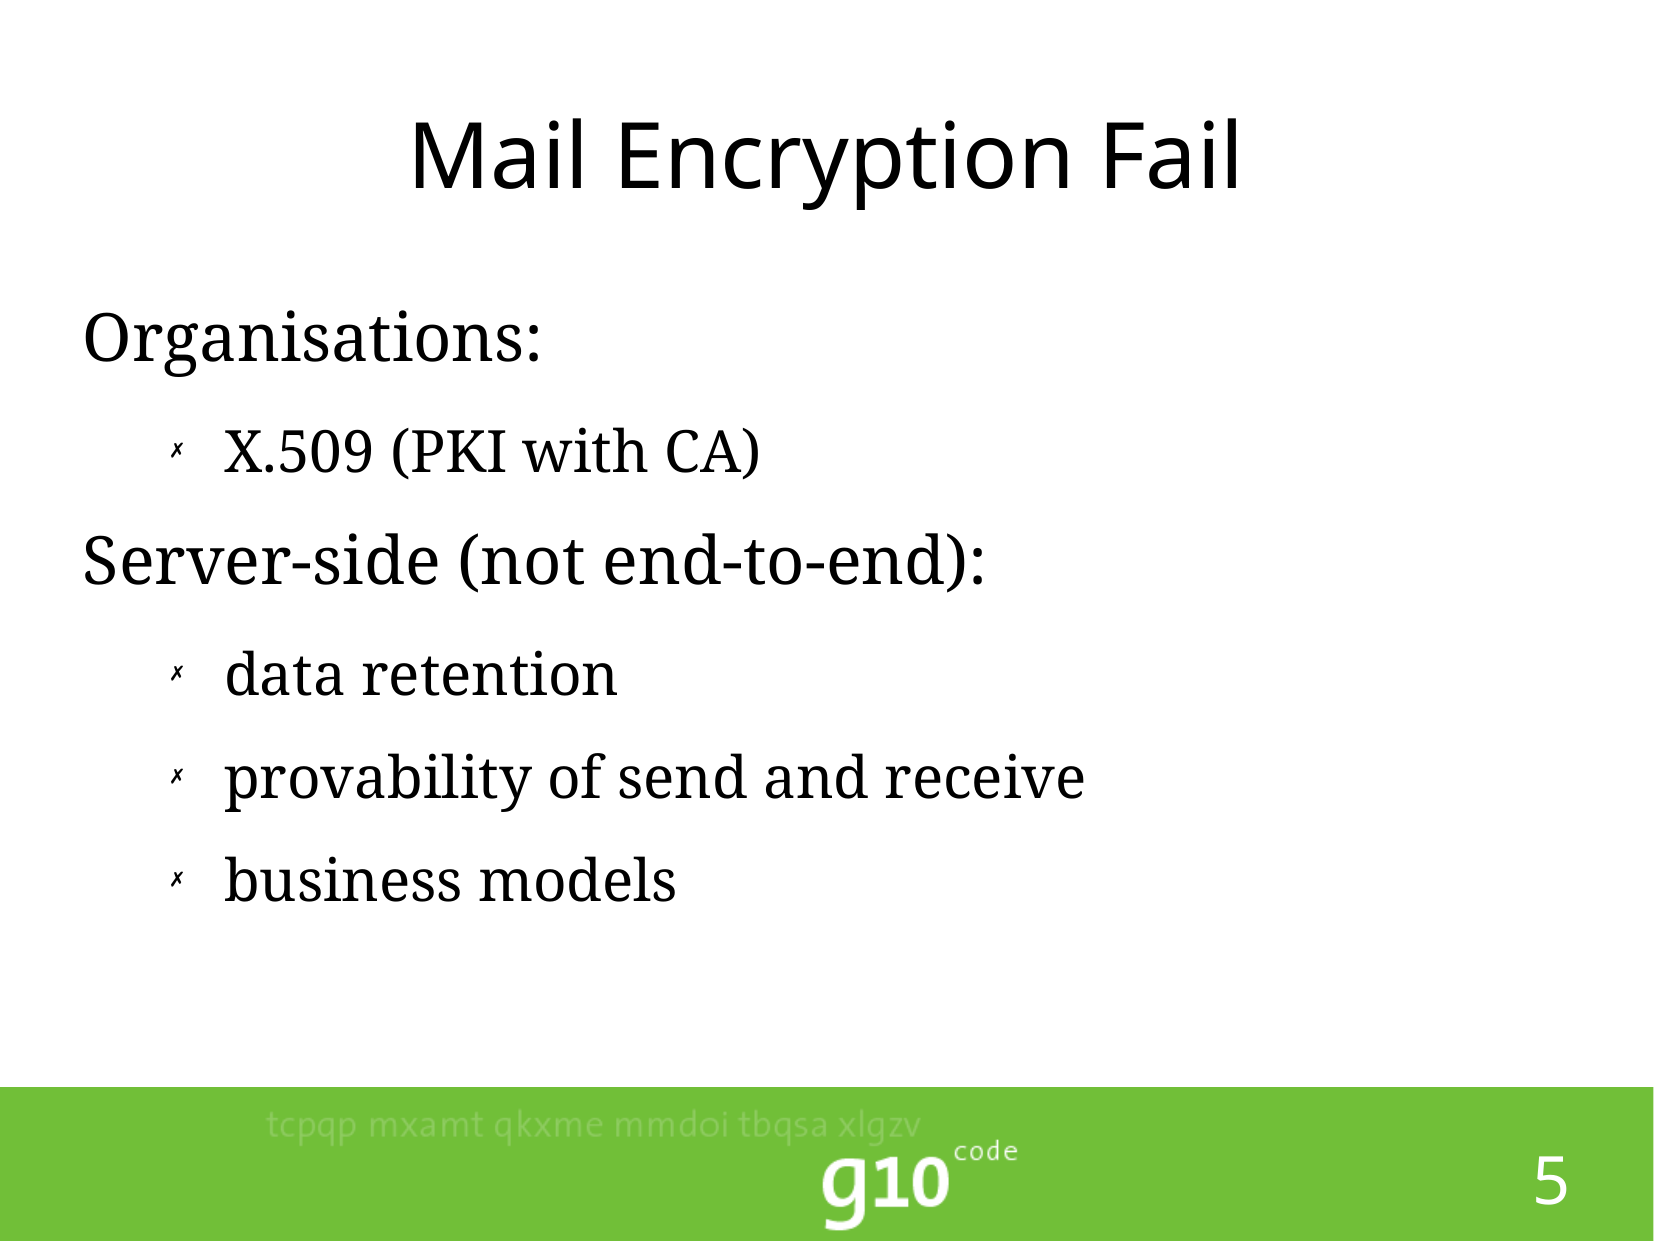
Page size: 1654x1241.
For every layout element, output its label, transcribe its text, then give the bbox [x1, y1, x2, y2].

list Organisations: X.509 (PKI with CA) Server-side (not end-to-end): data retention provability of send and receive business models [82, 290, 1571, 1109]
title Mail Encryption Fail [82, 49, 1571, 257]
picture [0, 1087, 1654, 1241]
